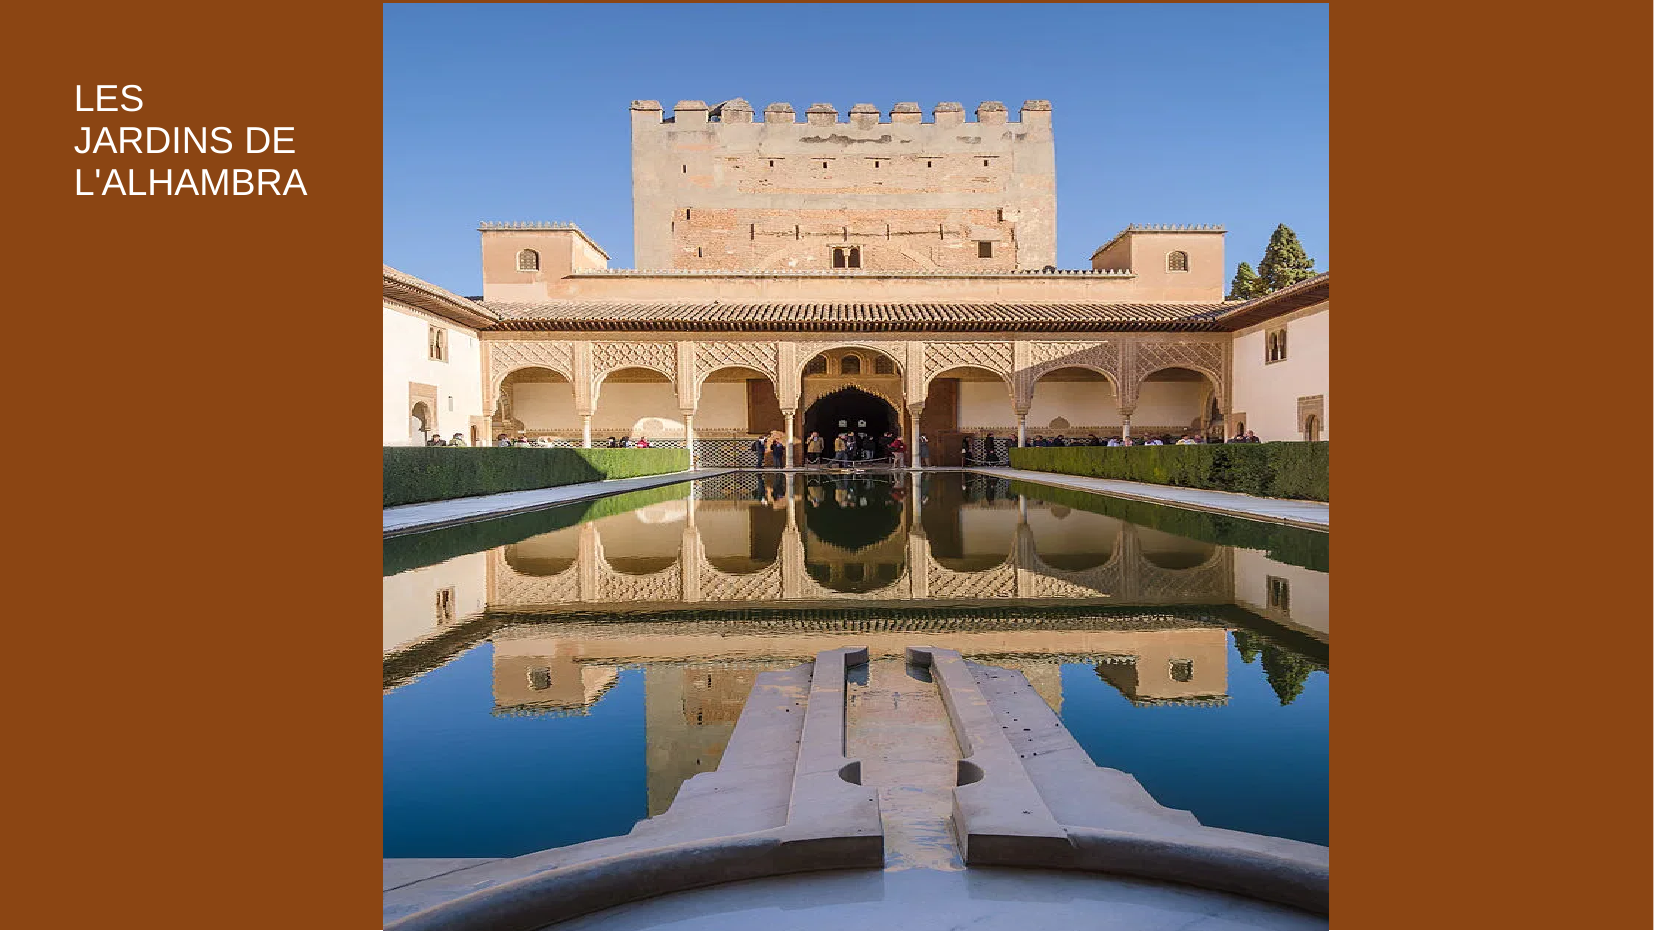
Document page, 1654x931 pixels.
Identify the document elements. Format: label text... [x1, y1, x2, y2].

text_box LES JARDINS DE L'ALHAMBRA [59, 70, 325, 296]
picture [383, 3, 1329, 931]
